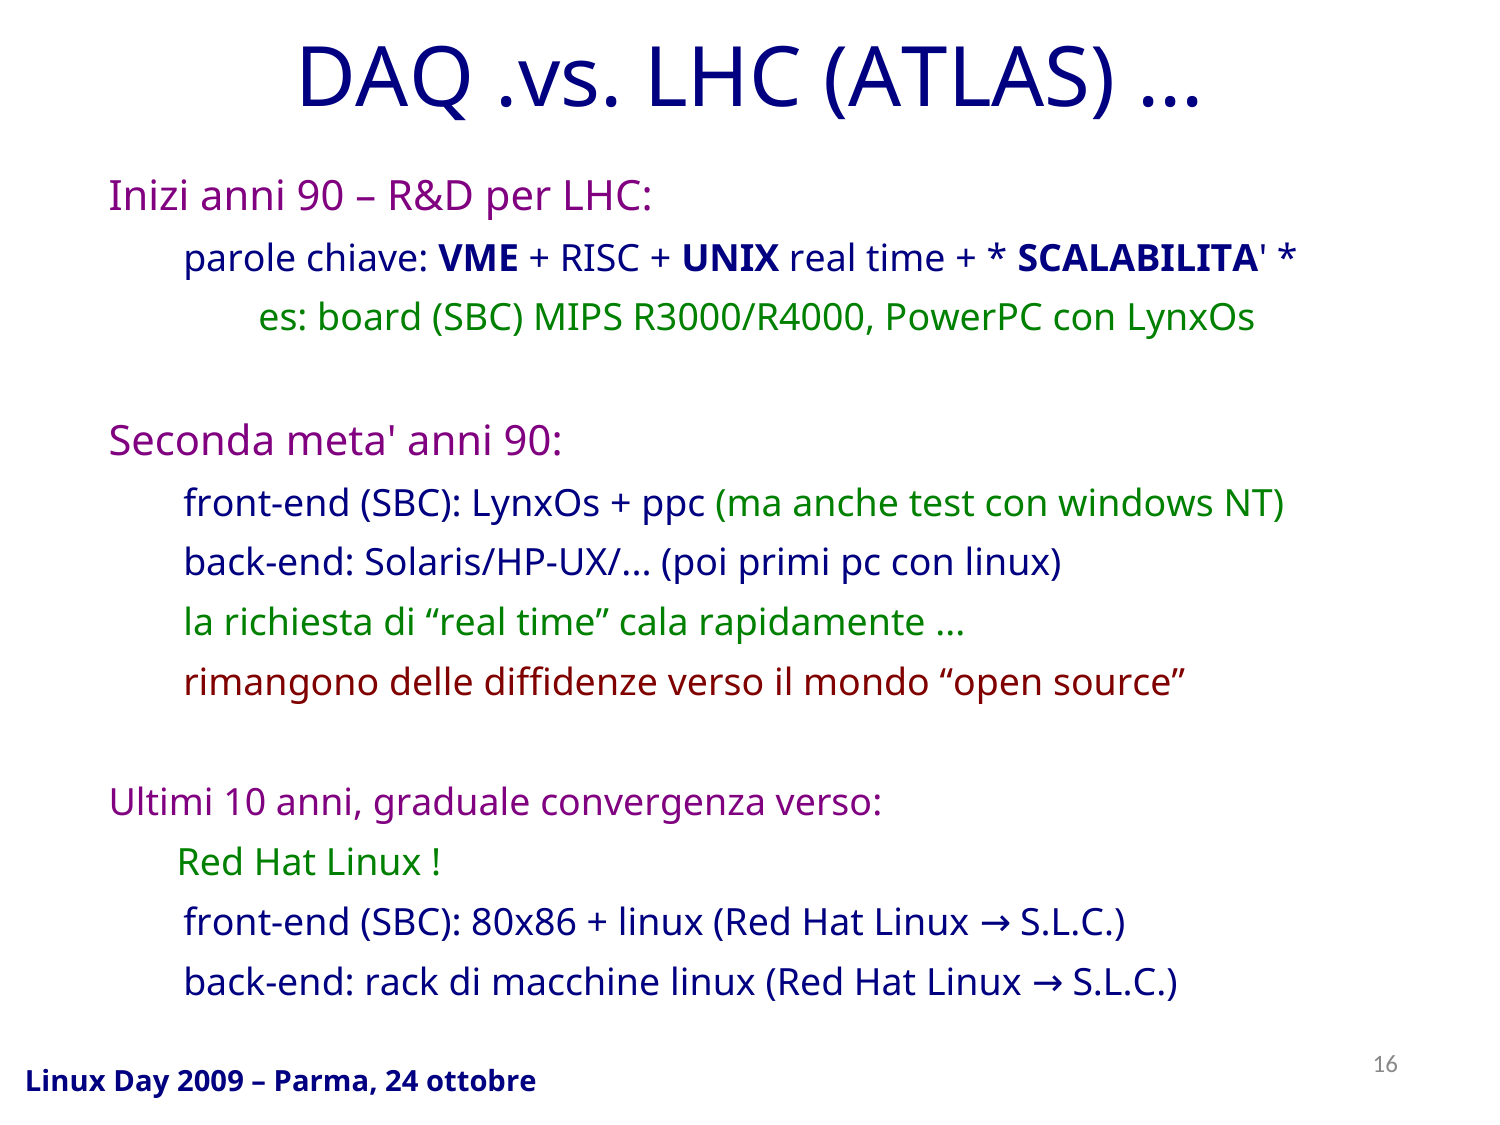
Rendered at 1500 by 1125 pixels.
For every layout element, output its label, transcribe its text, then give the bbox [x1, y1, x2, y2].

subtitle Inizi anni 90 – R&D per LHC: parole chiave: VME + RISC + UNIX real time + * SCALABILITA' * es: board (SBC) MIPS R3000/R4000, PowerPC con LynxOs Seconda meta' anni 90: front-end (SBC): LynxOs + ppc (ma anche test con windows NT)‏ back-end: Solaris/HP-UX/... (poi primi pc con linux)‏ la richiesta di “real time” cala rapidamente ... rimangono delle diffidenze verso il mondo “open source” Ultimi 10 anni, graduale convergenza verso: Red Hat Linux ! front-end (SBC): 80x86 + linux (Red Hat Linux → S.L.C.)‏ back-end: rack di macchine linux (Red Hat Linux → S.L.C.)‏ [108, 153, 1399, 1019]
text_box DAQ .vs. LHC (ATLAS) ... [41, 0, 1459, 132]
